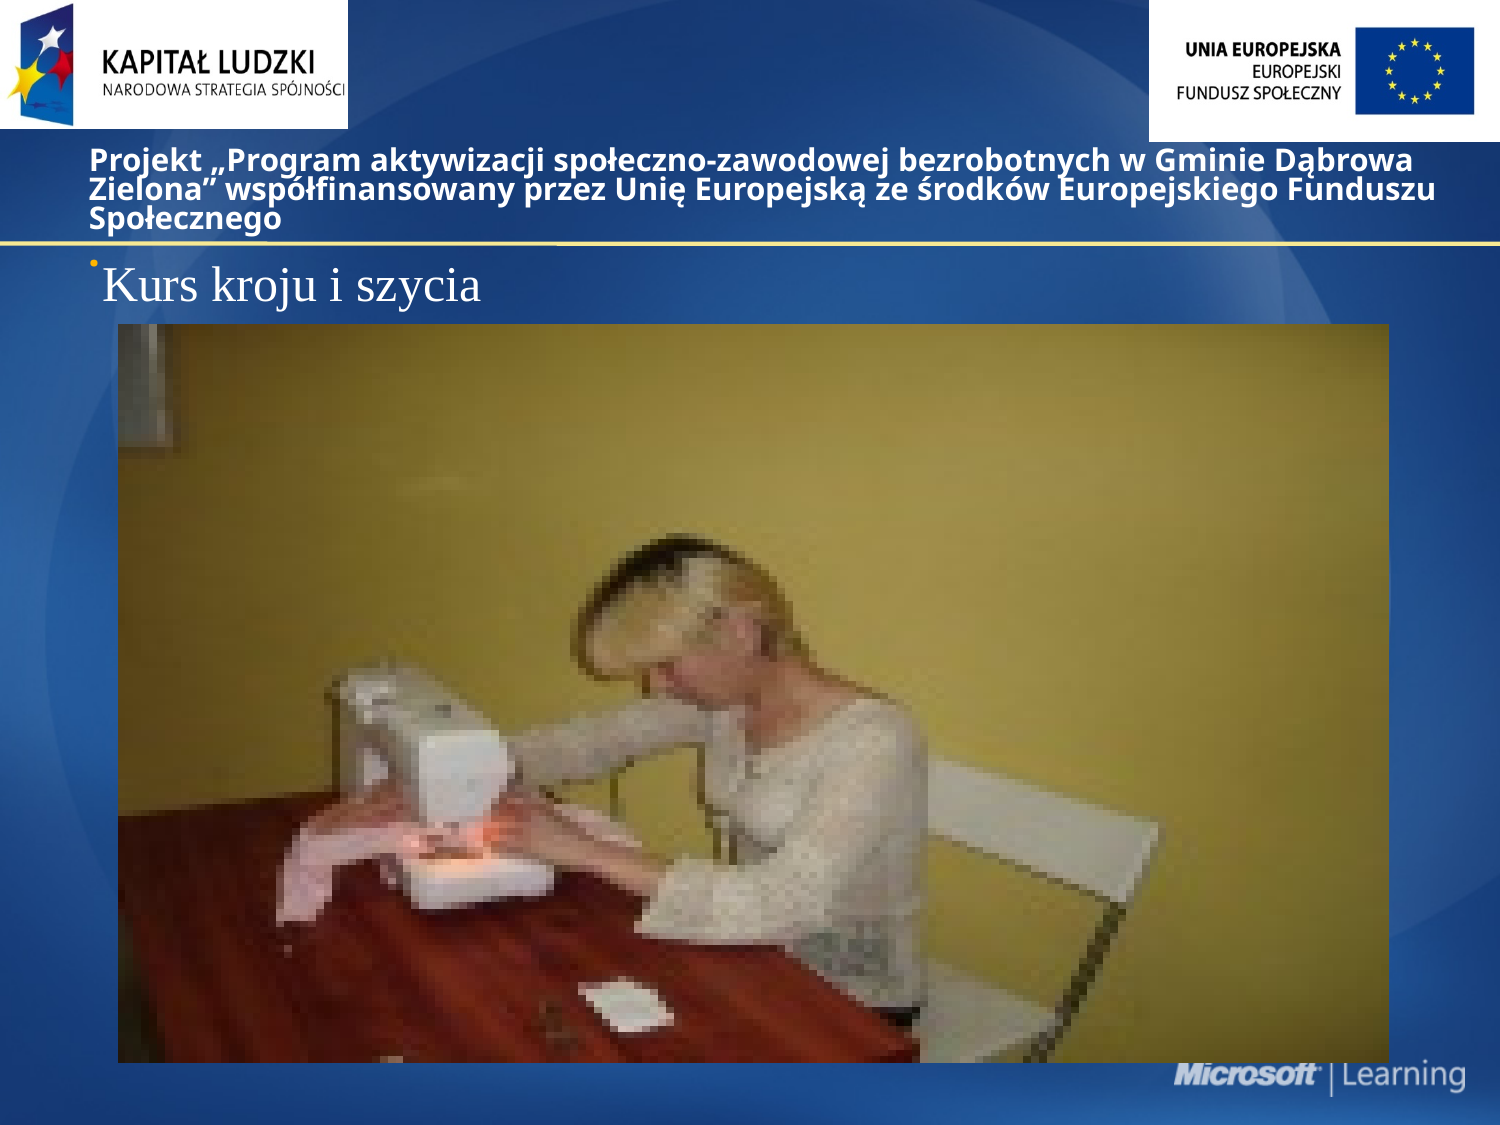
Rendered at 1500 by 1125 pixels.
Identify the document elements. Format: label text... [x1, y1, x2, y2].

text_box Kurs kroju i szycia [35, 222, 1453, 341]
picture [1149, 0, 1500, 142]
picture [0, 0, 348, 129]
picture [118, 324, 1389, 1064]
text_box Projekt „Program aktywizacji społeczno-zawodowej bezrobotnych w Gminie Dąbrowa Zielona” współfinansowany przez Unię Europejską ze środków Europejskiego Funduszu Społecznego . [89, 147, 1447, 266]
